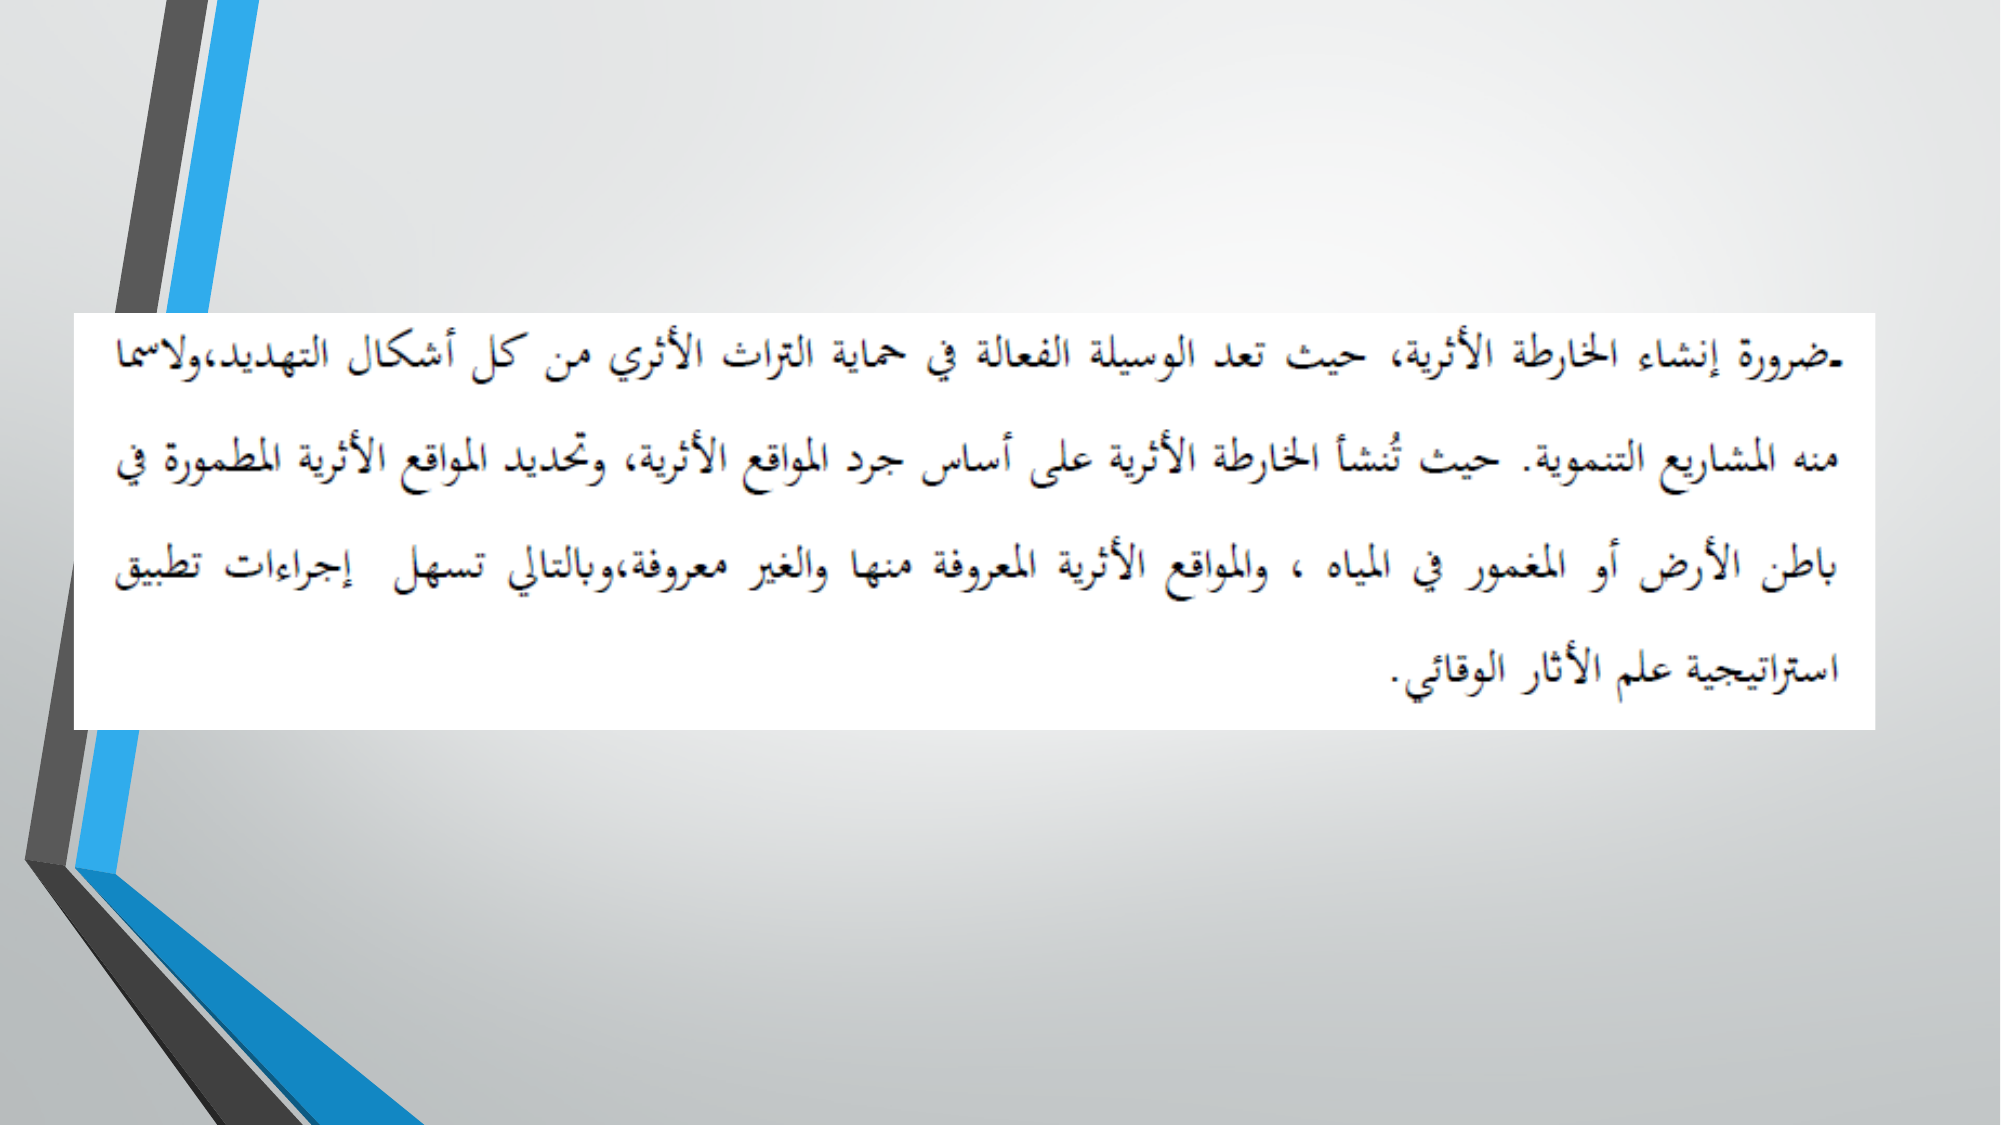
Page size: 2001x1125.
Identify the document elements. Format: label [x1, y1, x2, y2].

picture [73, 313, 1876, 730]
